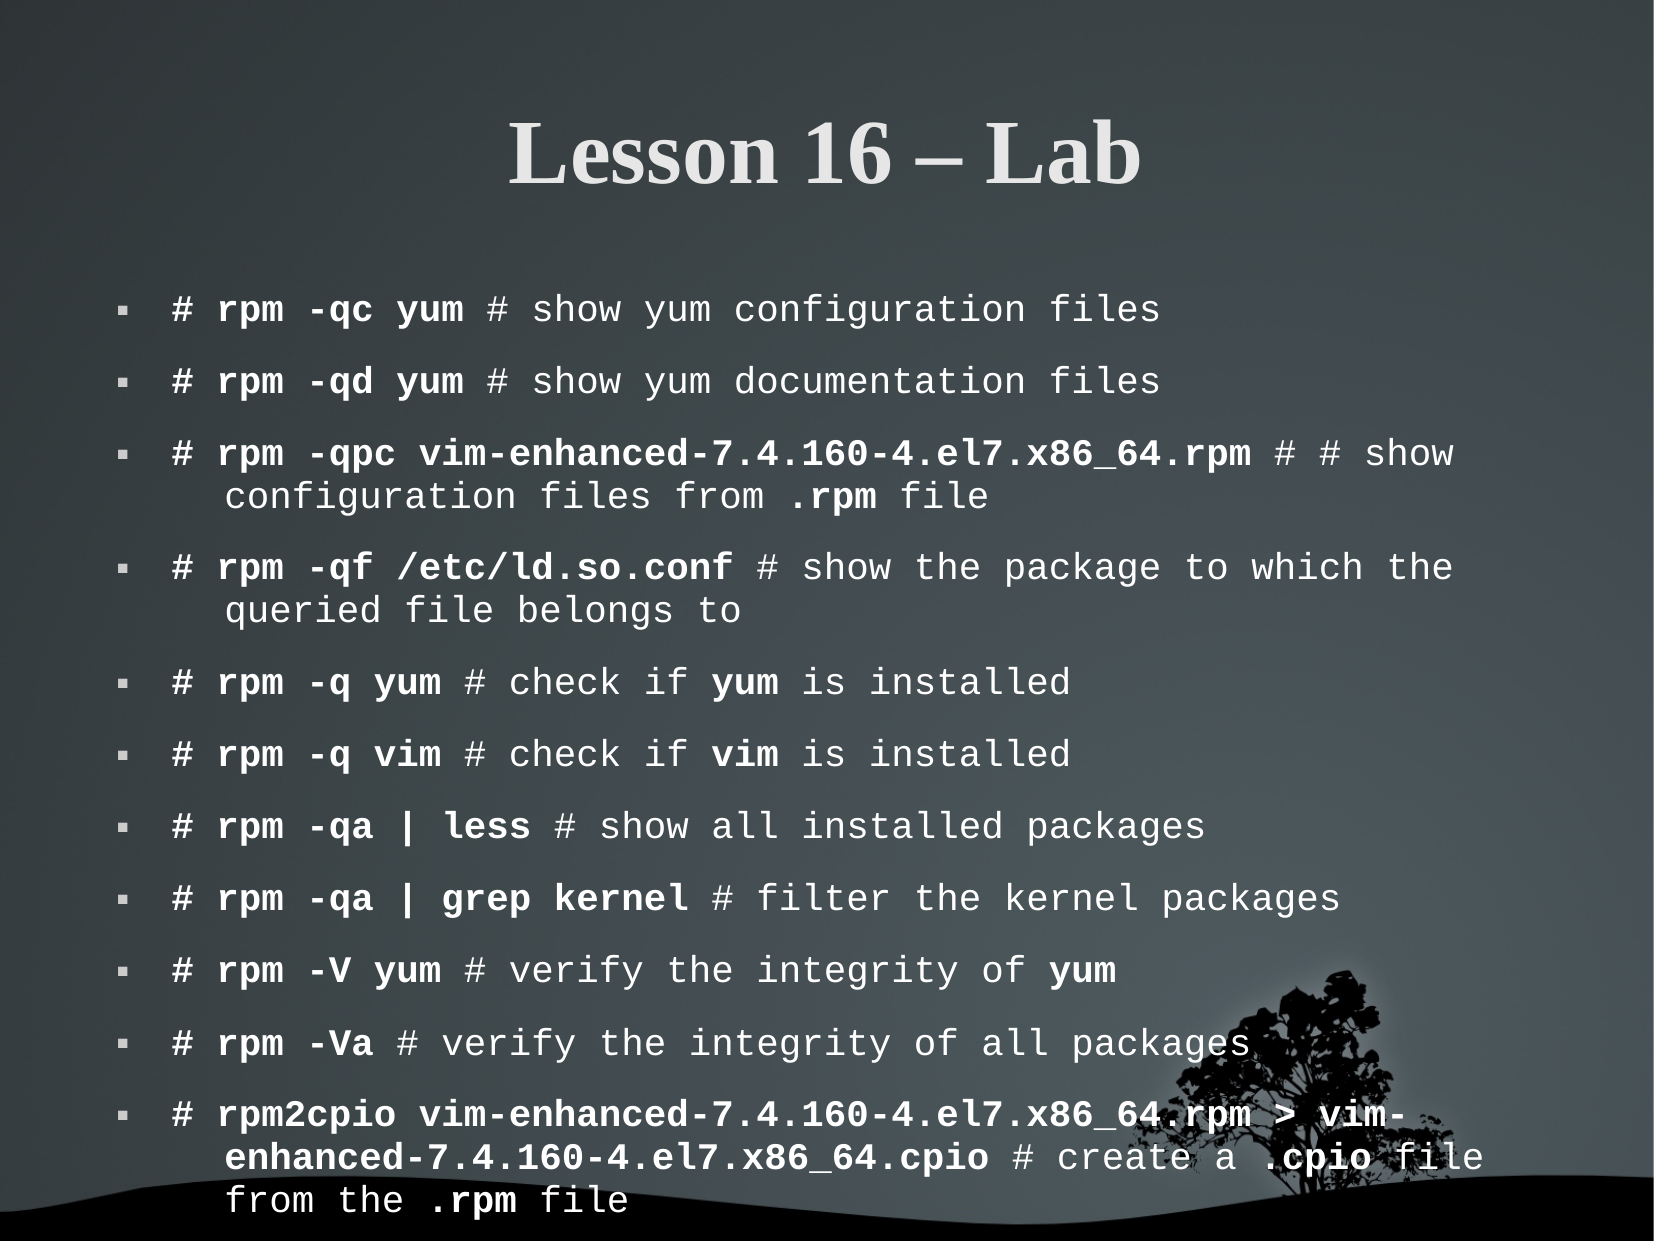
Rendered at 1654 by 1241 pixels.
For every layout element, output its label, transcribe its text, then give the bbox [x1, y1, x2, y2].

list # rpm -qc yum # show yum configuration files # rpm -qd yum # show yum documentation files # rpm -qpc vim-enhanced-7.4.160-4.el7.x86_64.rpm # # show configuration files from .rpm file # rpm -qf /etc/ld.so.conf # show the package to which the queried file belongs to # rpm -q yum # check if yum is installed # rpm -q vim # check if vim is installed # rpm -qa | less # show all installed packages # rpm -qa | grep kernel # filter the kernel packages # rpm -V yum # verify the integrity of yum # rpm -Va # verify the integrity of all packages # rpm2cpio vim-enhanced-7.4.160-4.el7.x86_64.rpm > vim-enhanced-7.4.160-4.el7.x86_64.cpio # create a .cpio file from the .rpm file # cpio -i --make-directories < vim-enhanced-7.4.160-4.el7.x86_64.cpio # extract the files to the working directory [82, 290, 1571, 1179]
title Lesson 16 – Lab [82, 49, 1571, 257]
picture [0, 0, 1654, 1241]
